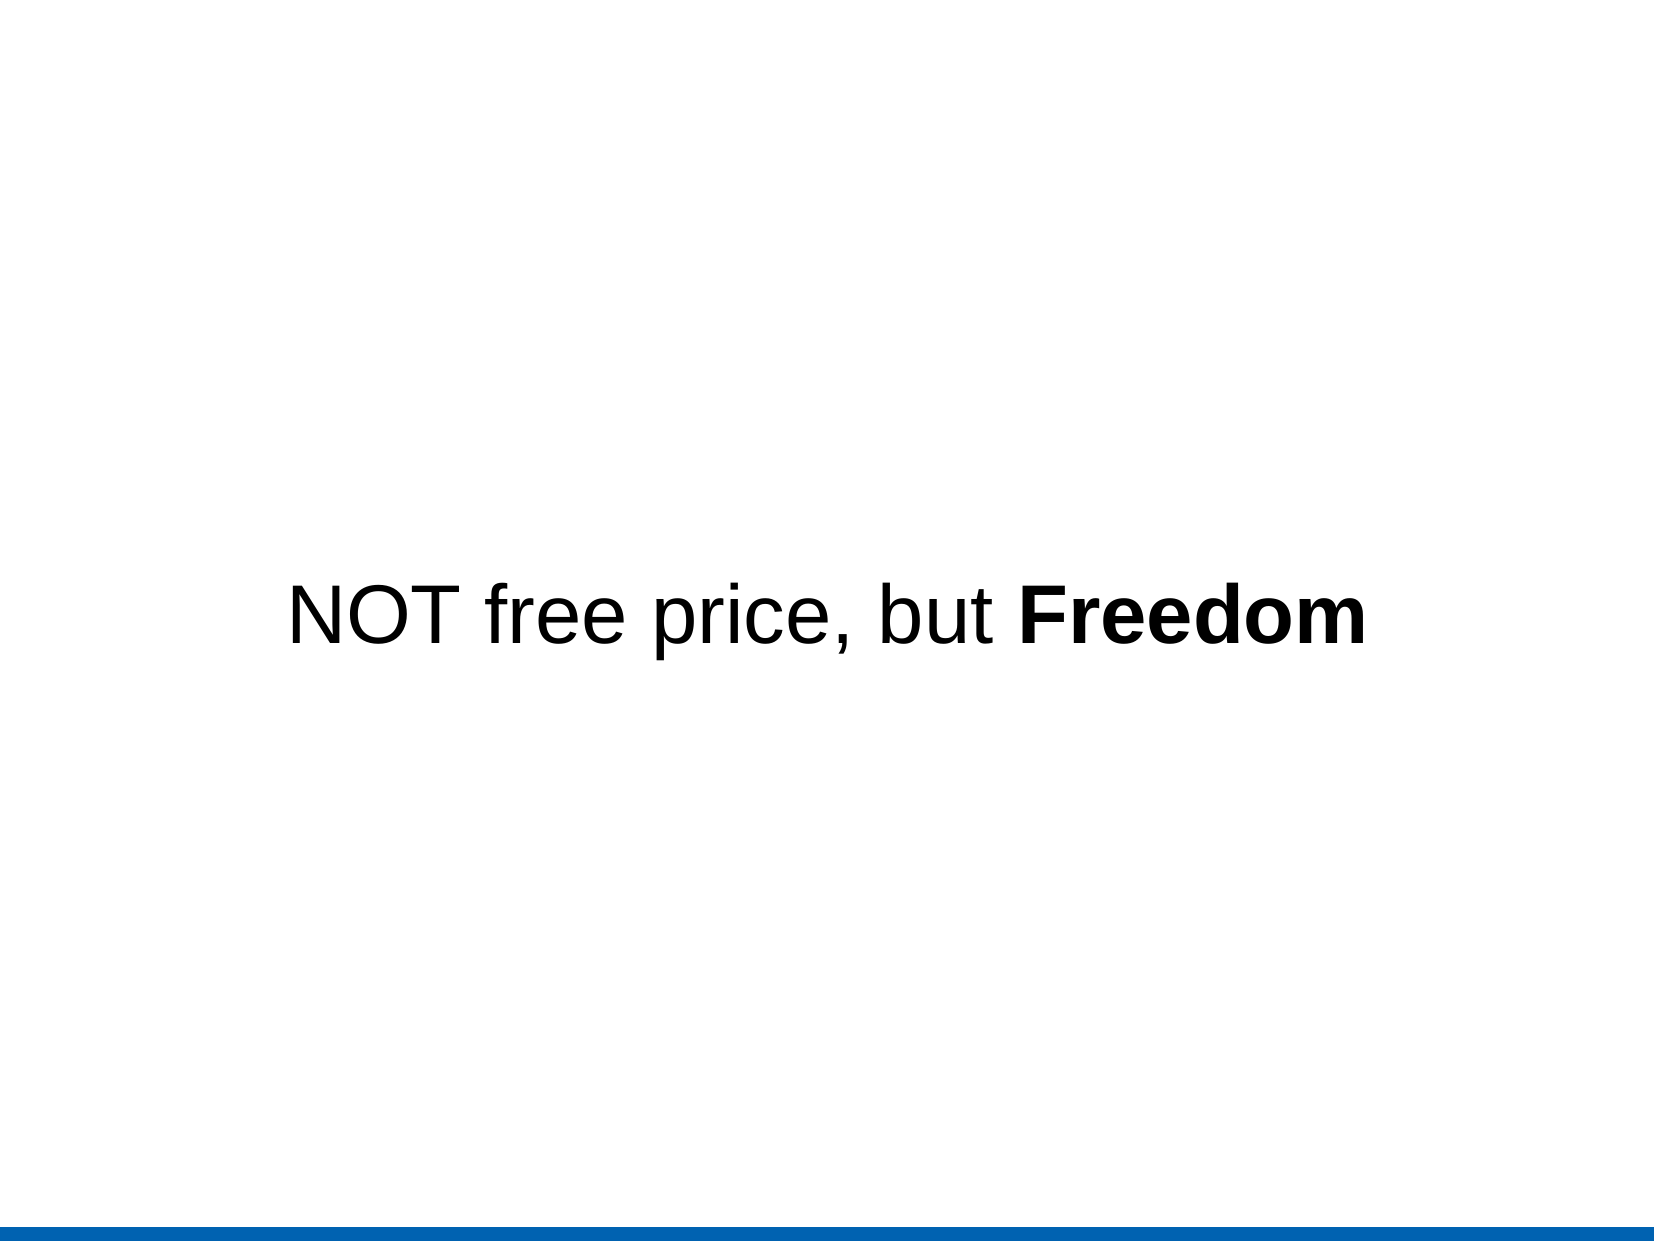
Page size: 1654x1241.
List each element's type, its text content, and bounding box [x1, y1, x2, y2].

subtitle NOT free price, but Freedom [121, 112, 1534, 1117]
